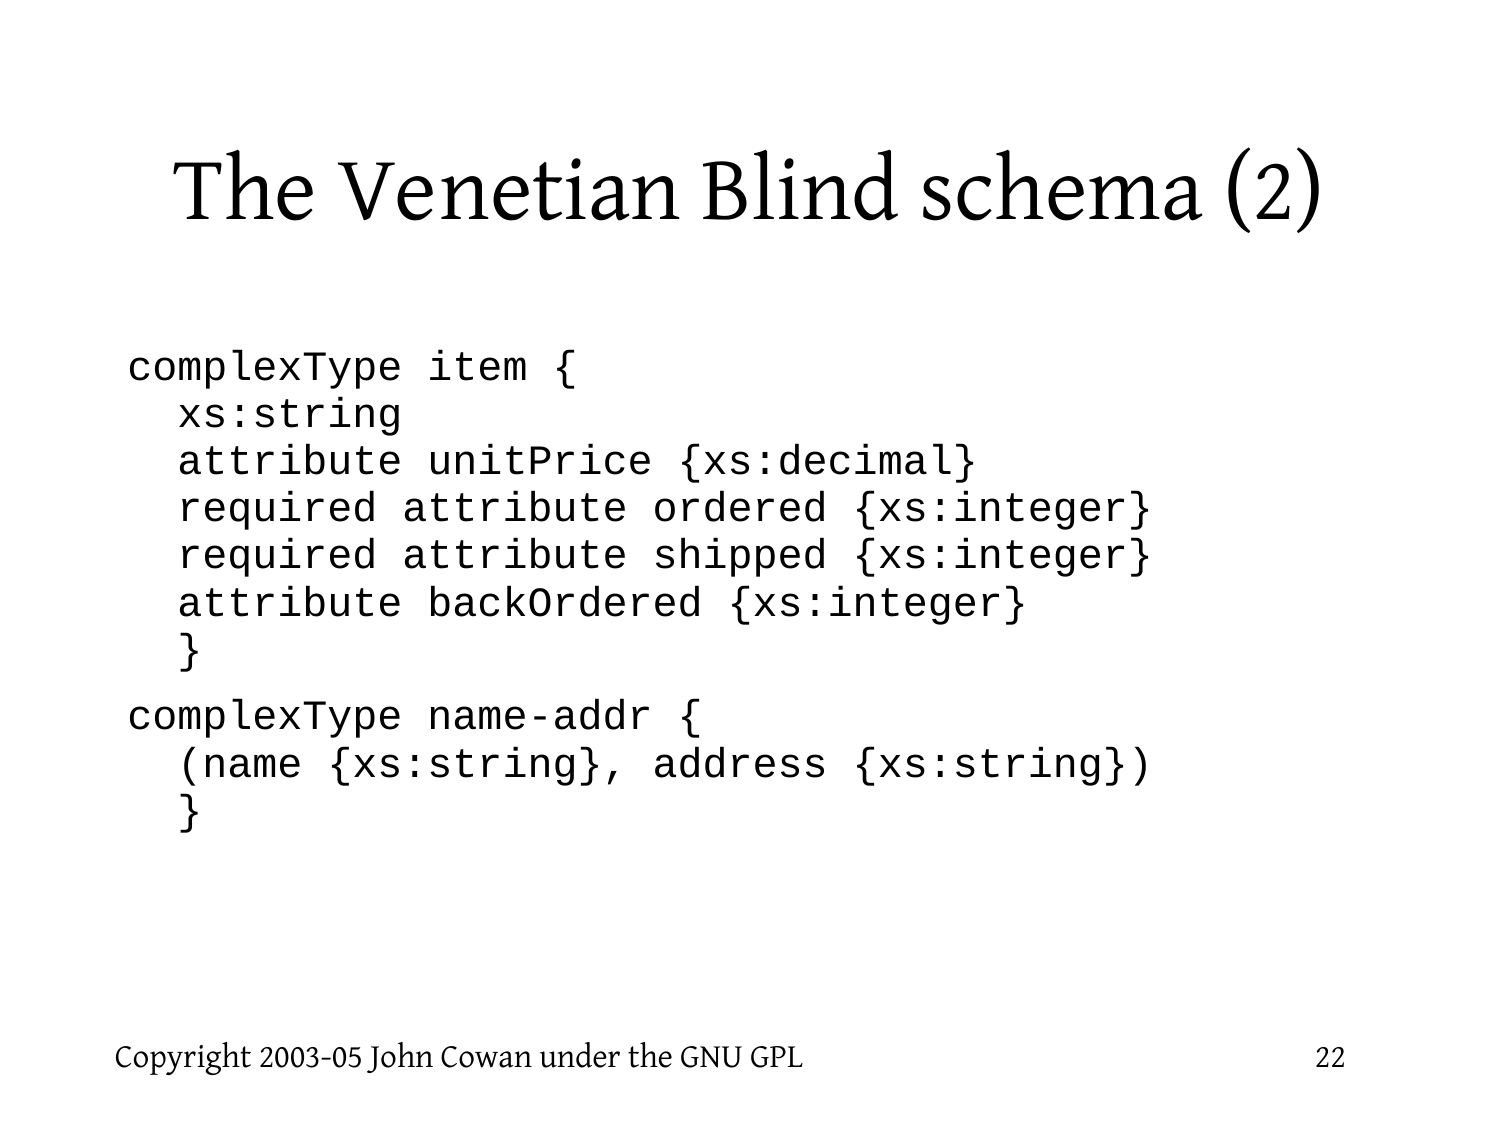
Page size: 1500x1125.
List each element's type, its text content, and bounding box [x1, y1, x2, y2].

title The Venetian Blind schema (2) [112, 92, 1388, 296]
text_box complexType item { xs:string attribute unitPrice {xs:decimal} required attribute ordered {xs:integer} required attribute shipped {xs:integer} attribute backOrdered {xs:integer} } complexType name-addr { (name {xs:string}, address {xs:string}) } [112, 337, 1426, 820]
